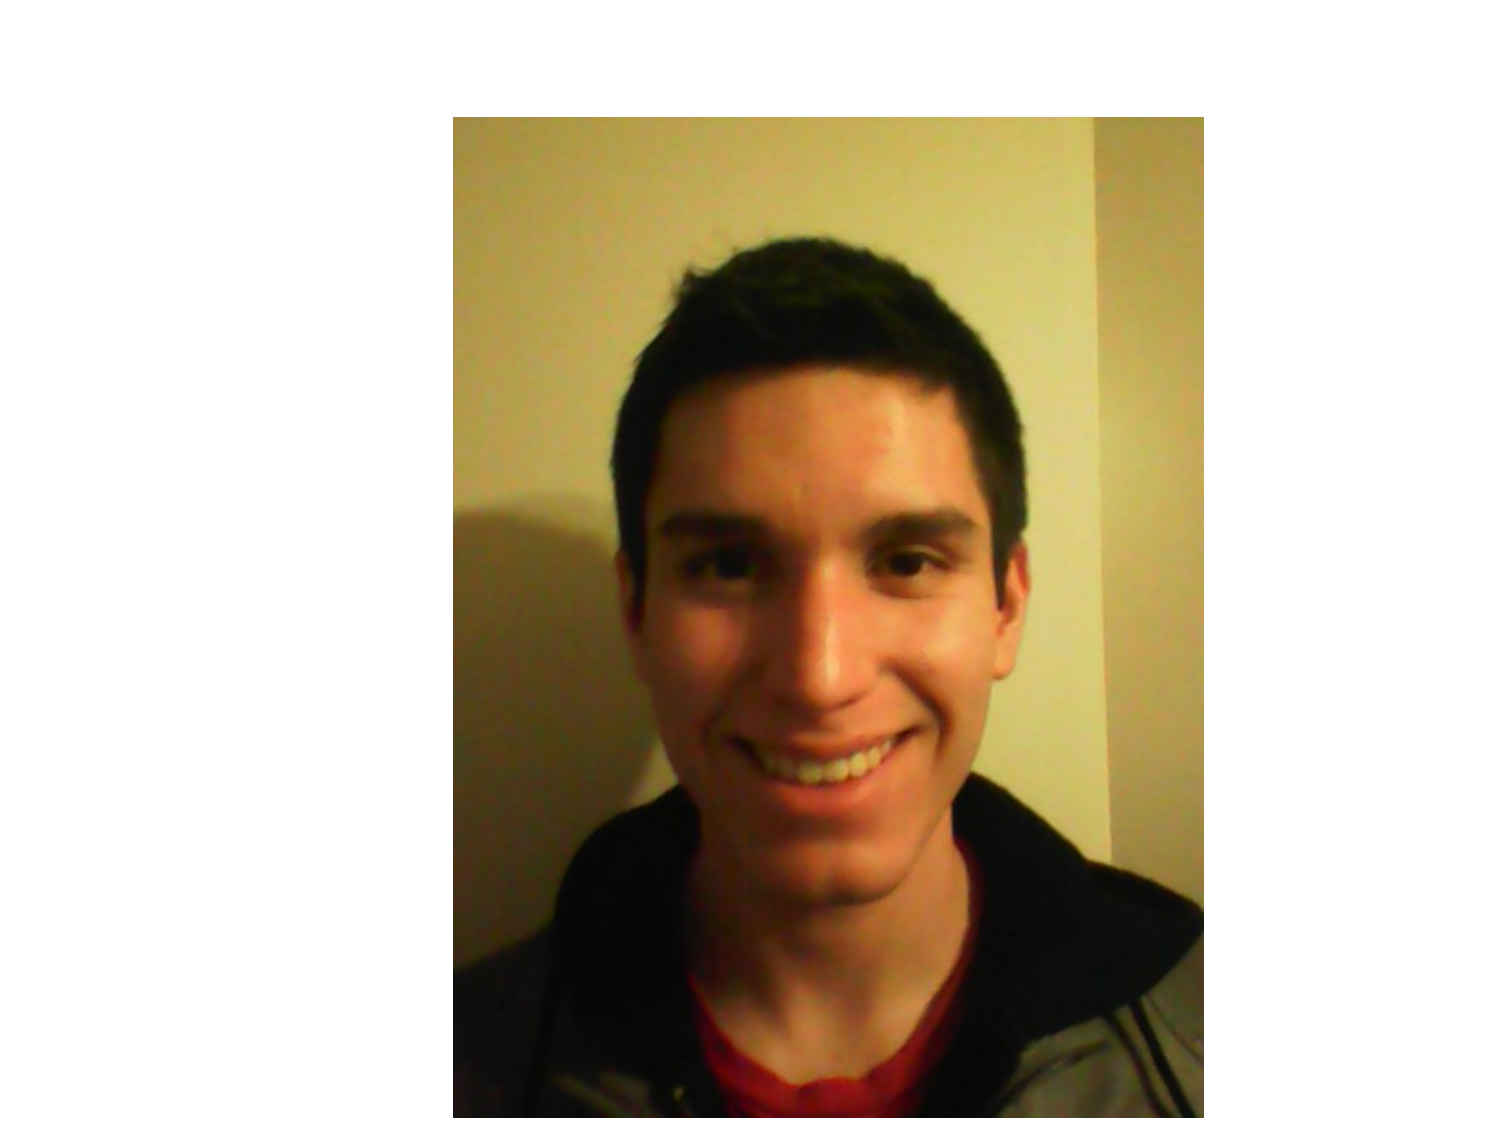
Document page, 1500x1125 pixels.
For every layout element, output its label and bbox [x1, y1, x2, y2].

picture [453, 117, 1204, 1118]
